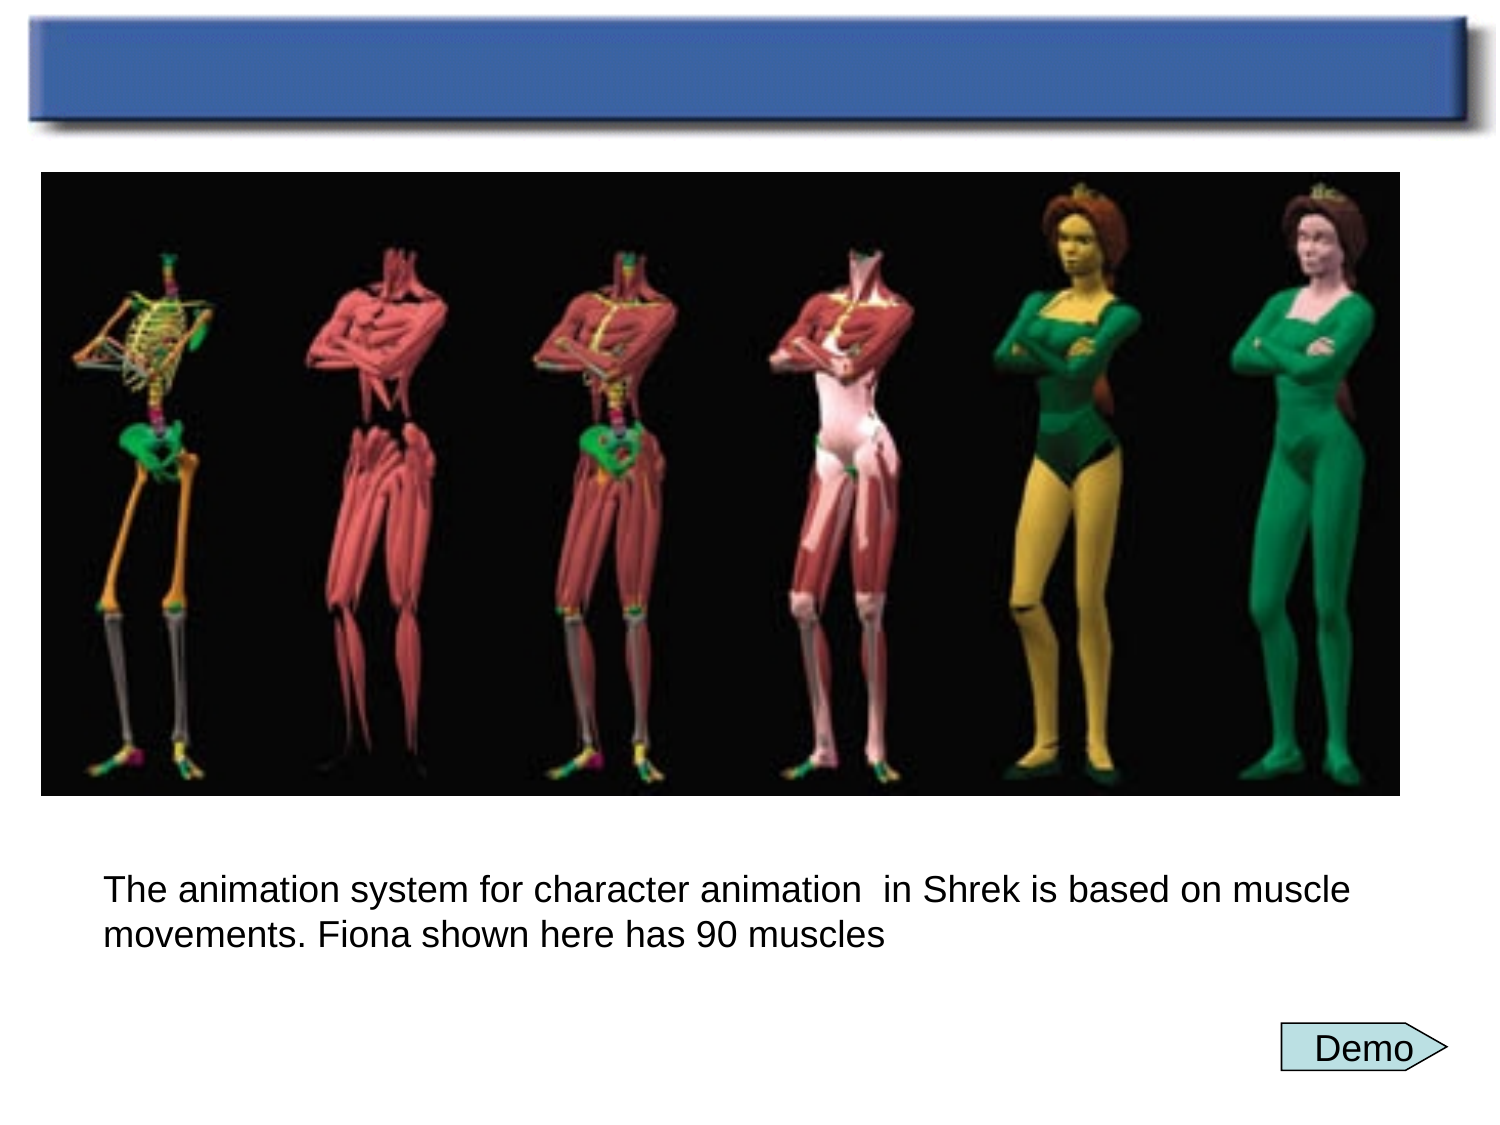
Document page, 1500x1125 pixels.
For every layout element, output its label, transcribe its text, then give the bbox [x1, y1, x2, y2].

picture [27, 13, 1496, 141]
picture [41, 172, 1400, 796]
text_box The animation system for character animation in Shrek is based on muscle movements. Fiona shown here has 90 muscles [88, 857, 1415, 964]
text_box Demo [1281, 1023, 1447, 1071]
